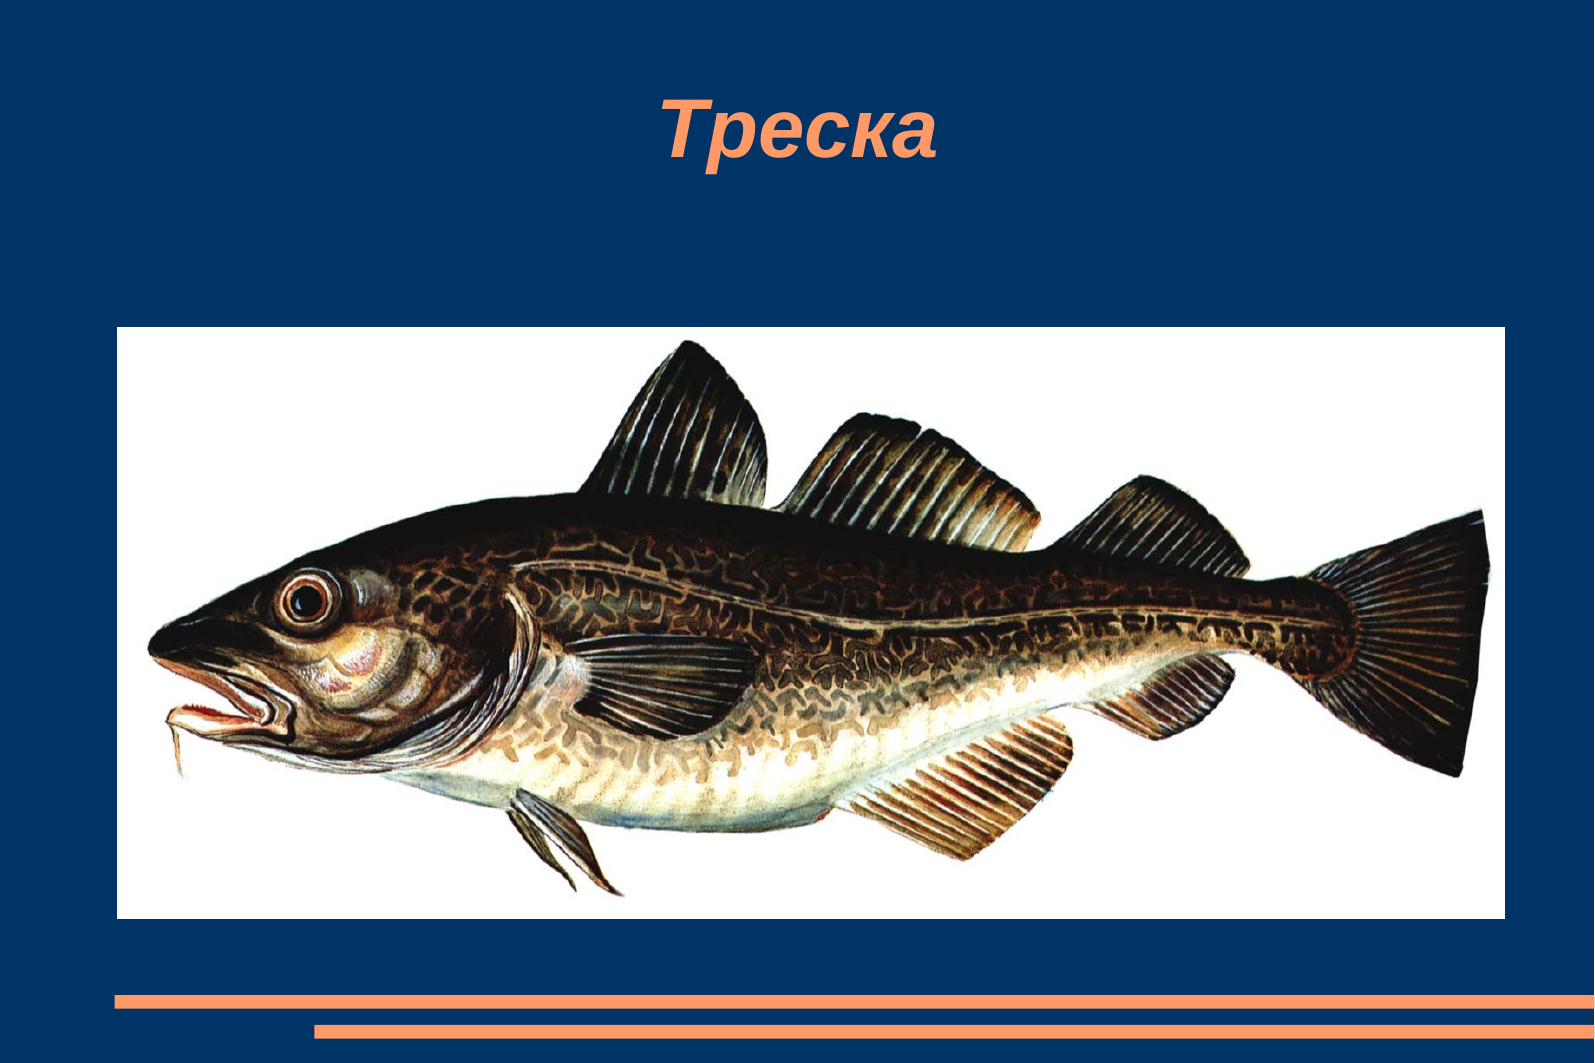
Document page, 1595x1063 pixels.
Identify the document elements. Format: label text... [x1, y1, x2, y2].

picture [117, 327, 1505, 919]
title Треска [117, 39, 1479, 218]
